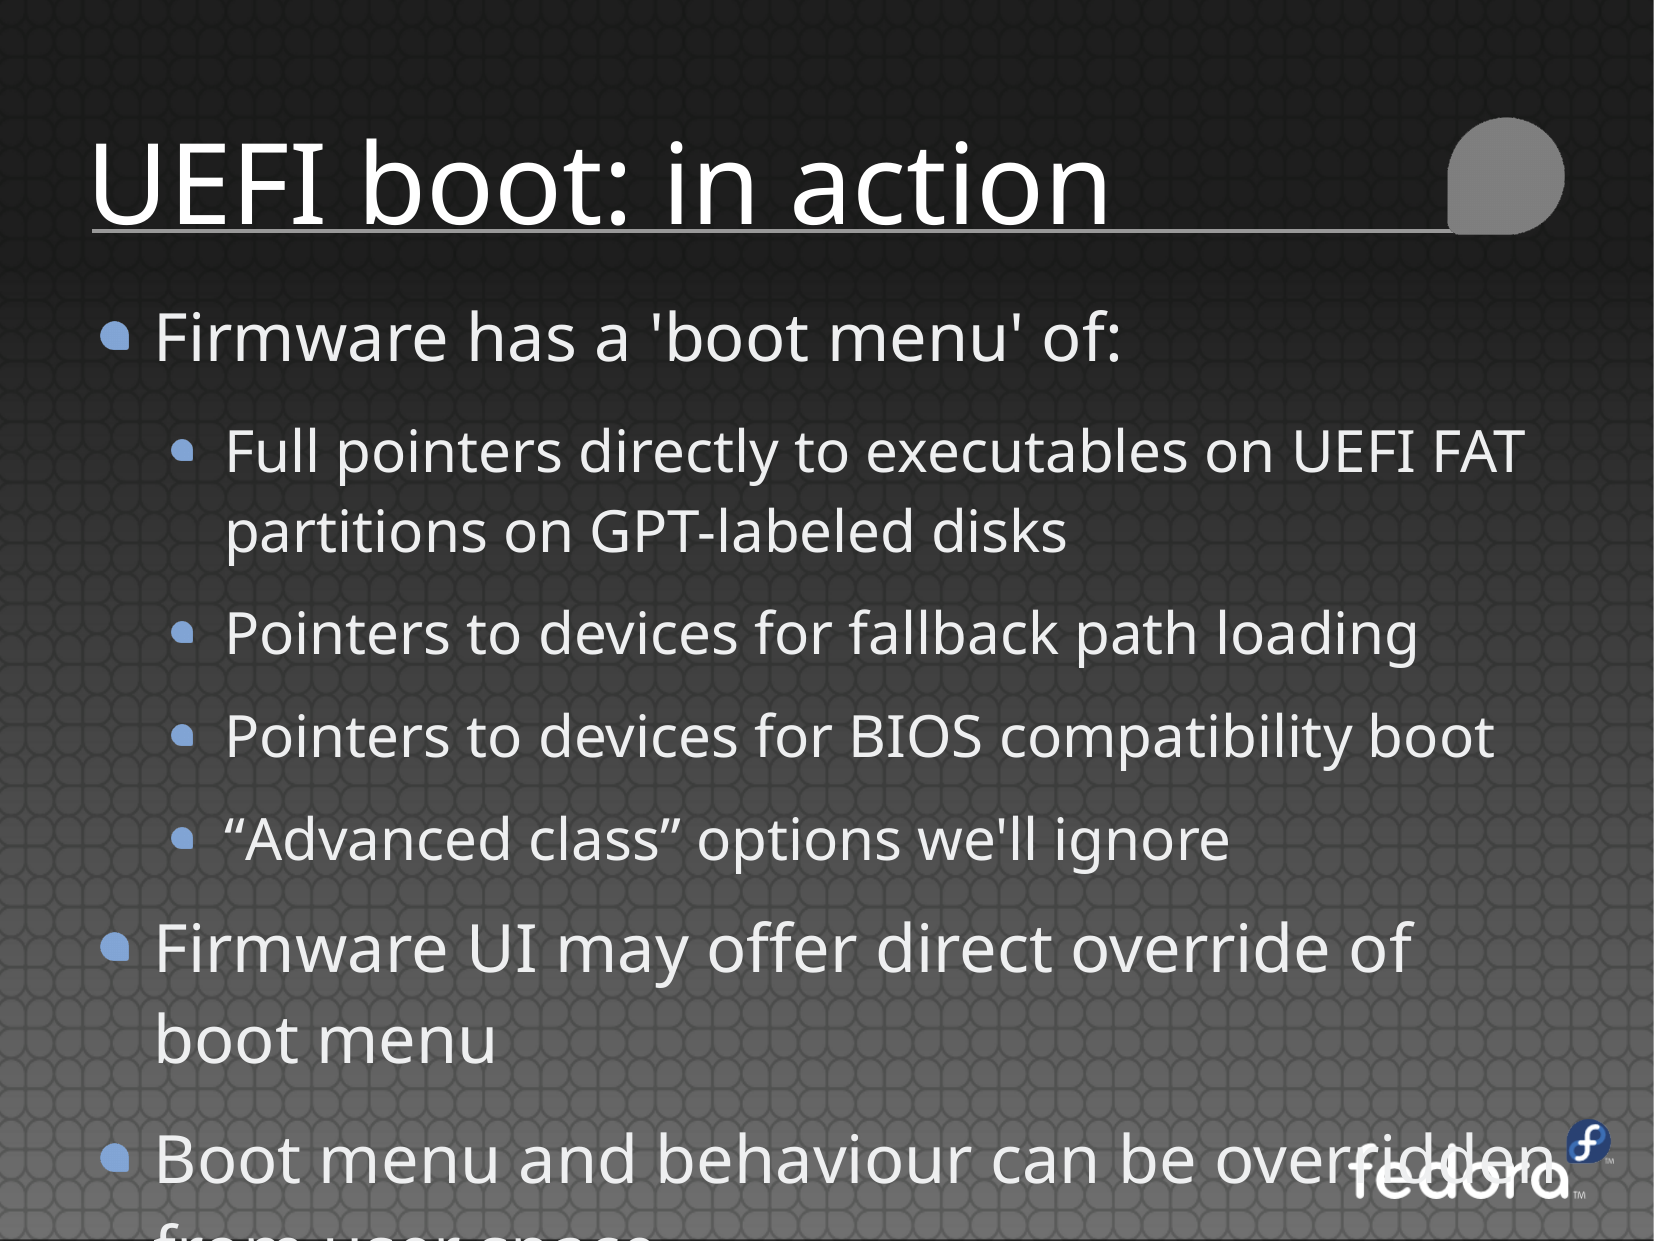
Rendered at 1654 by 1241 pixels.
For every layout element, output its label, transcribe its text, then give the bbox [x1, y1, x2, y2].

list Firmware has a 'boot menu' of: Full pointers directly to executables on UEFI FAT partitions on GPT-labeled disks Pointers to devices for fallback path loading Pointers to devices for BIOS compatibility boot “Advanced class” options we'll ignore Firmware UI may offer direct override of boot menu Boot menu and behaviour can be overridden from user space [82, 290, 1571, 1172]
title UEFI boot: in action [86, 112, 1576, 249]
picture [0, 0, 1654, 1241]
